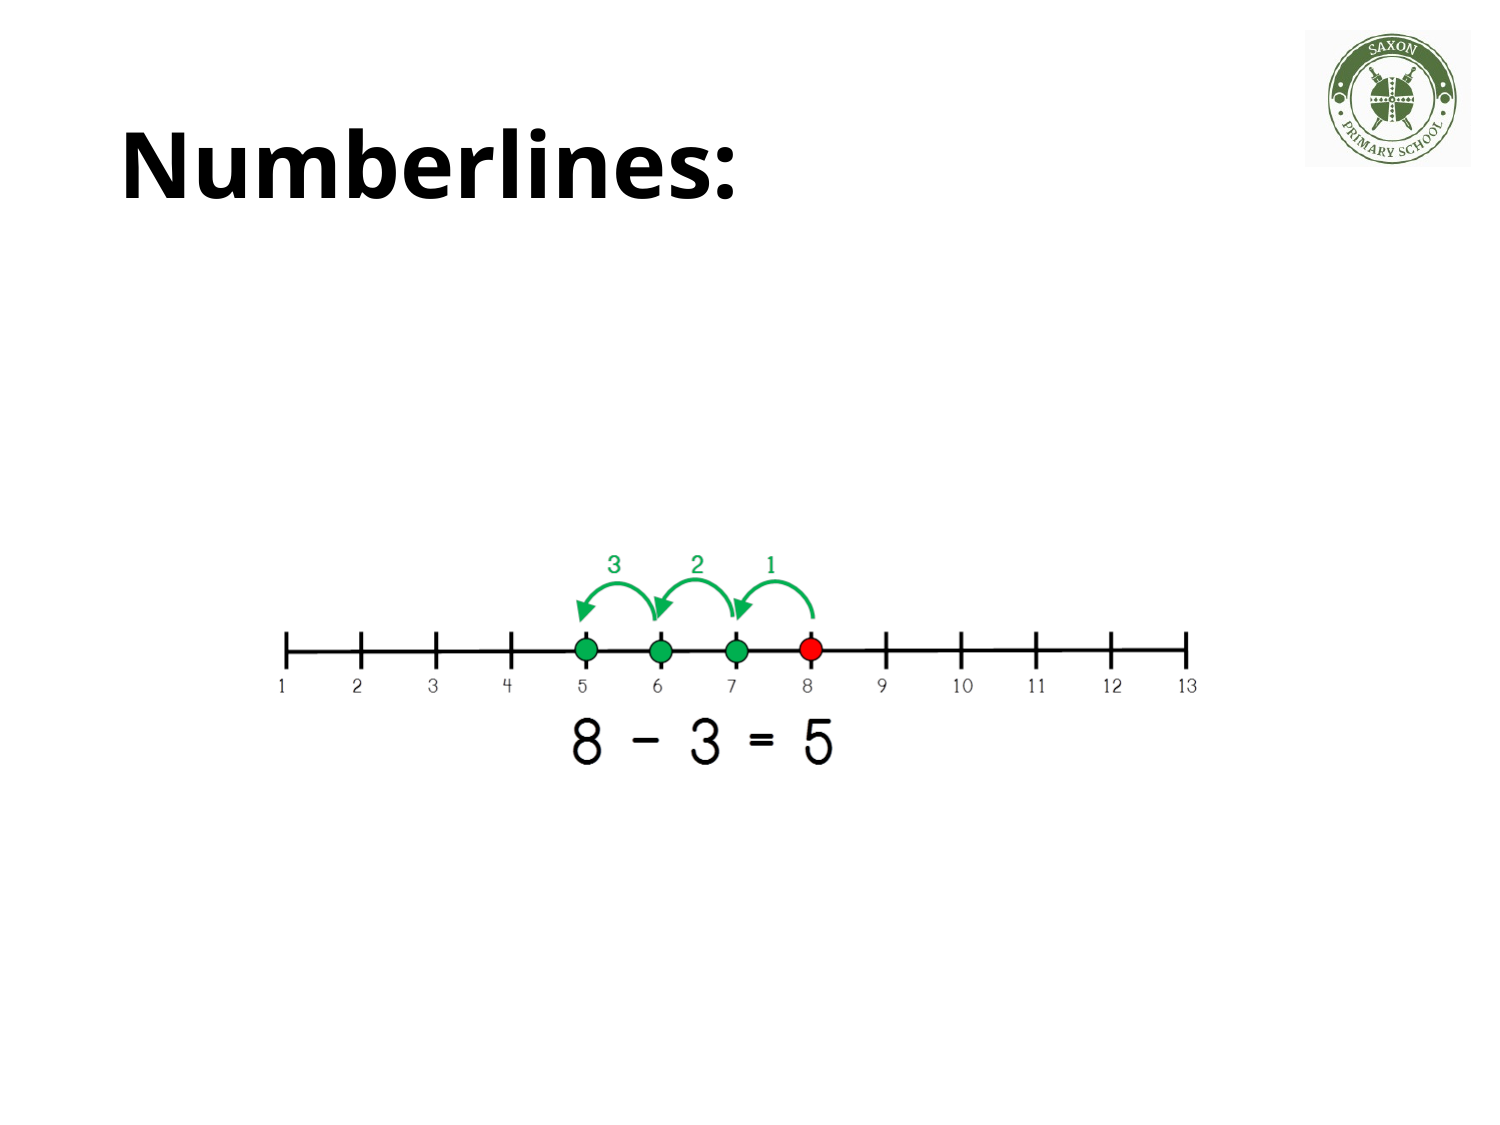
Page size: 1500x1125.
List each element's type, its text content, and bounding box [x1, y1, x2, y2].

picture [1305, 30, 1471, 167]
title Numberlines: [103, 59, 1397, 278]
picture [261, 487, 1239, 825]
